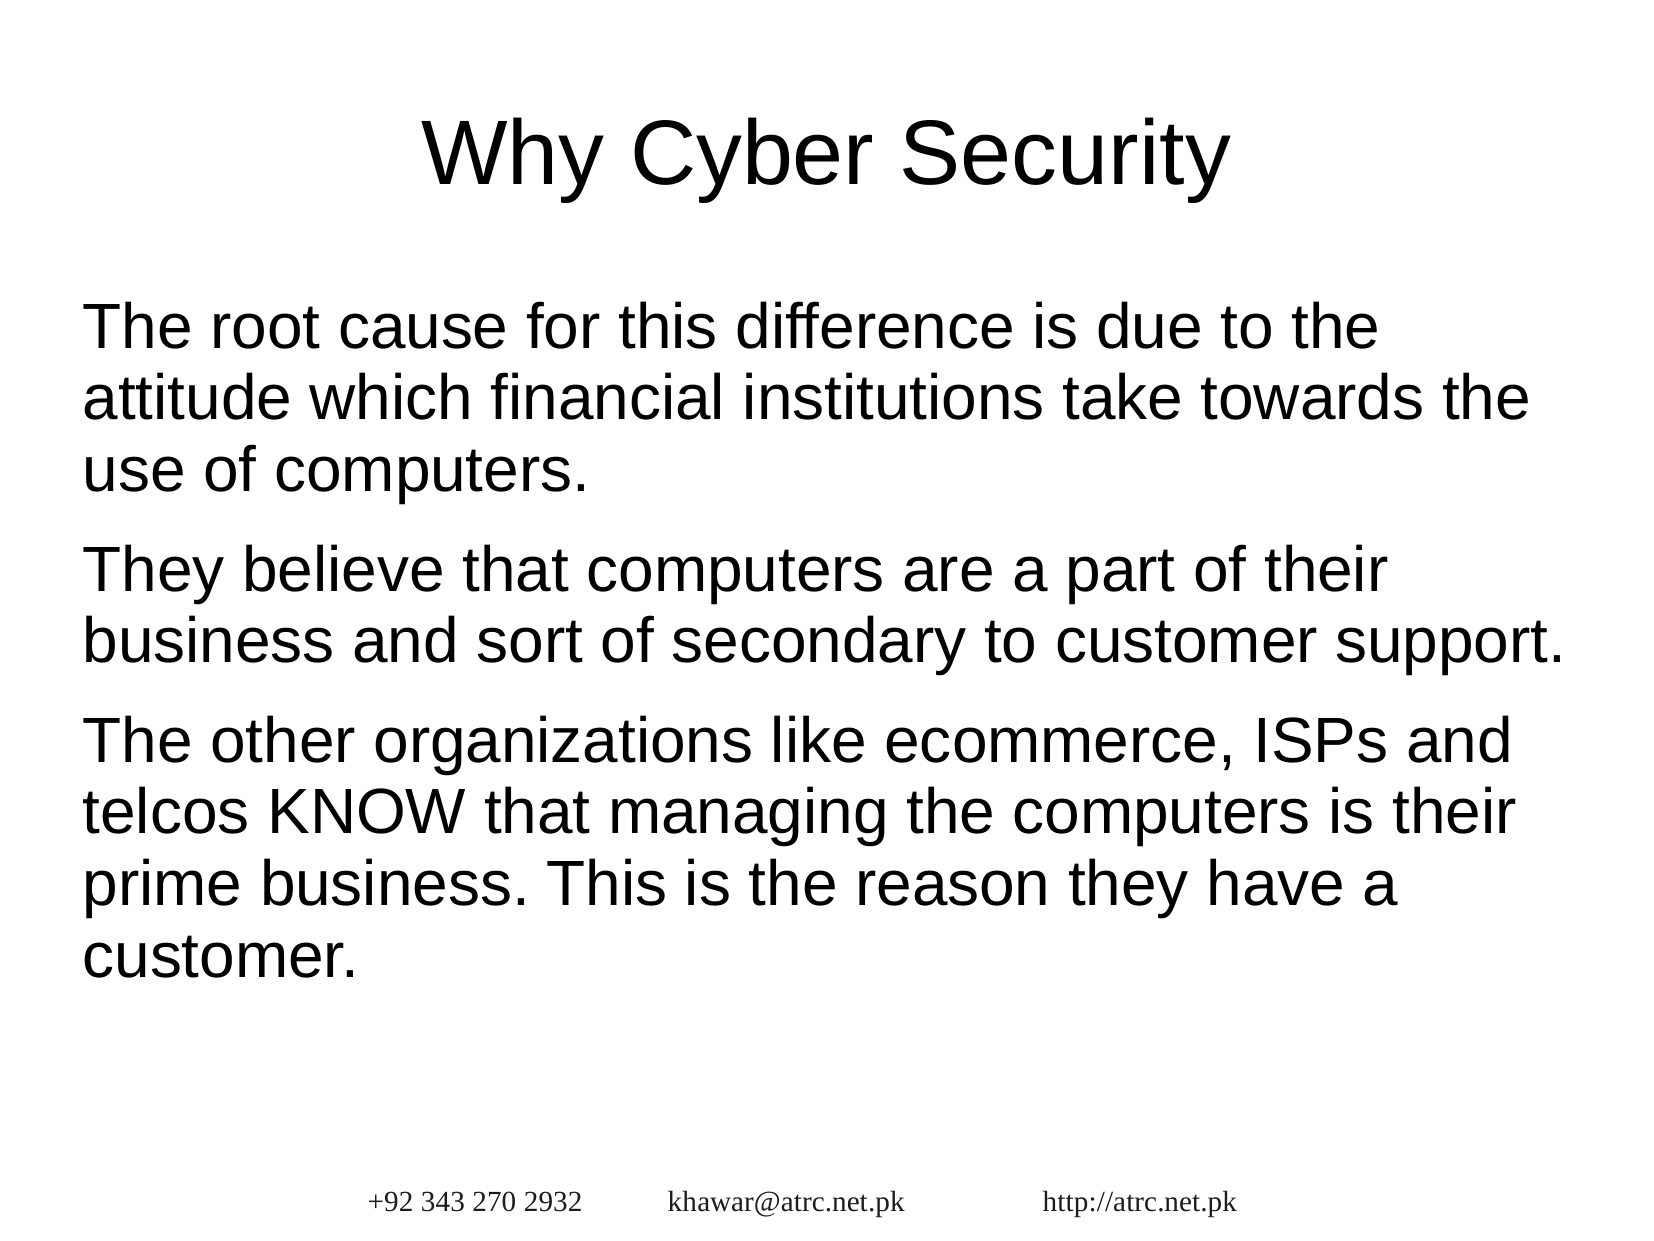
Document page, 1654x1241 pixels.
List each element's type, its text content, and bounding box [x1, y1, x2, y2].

title Why Cyber Security [82, 49, 1571, 257]
list The root cause for this difference is due to the attitude which financial institutions take towards the use of computers. They believe that computers are a part of their business and sort of secondary to customer support. The other organizations like ecommerce, ISPs and telcos KNOW that managing the computers is their prime business. This is the reason they have a customer. [82, 290, 1571, 1010]
